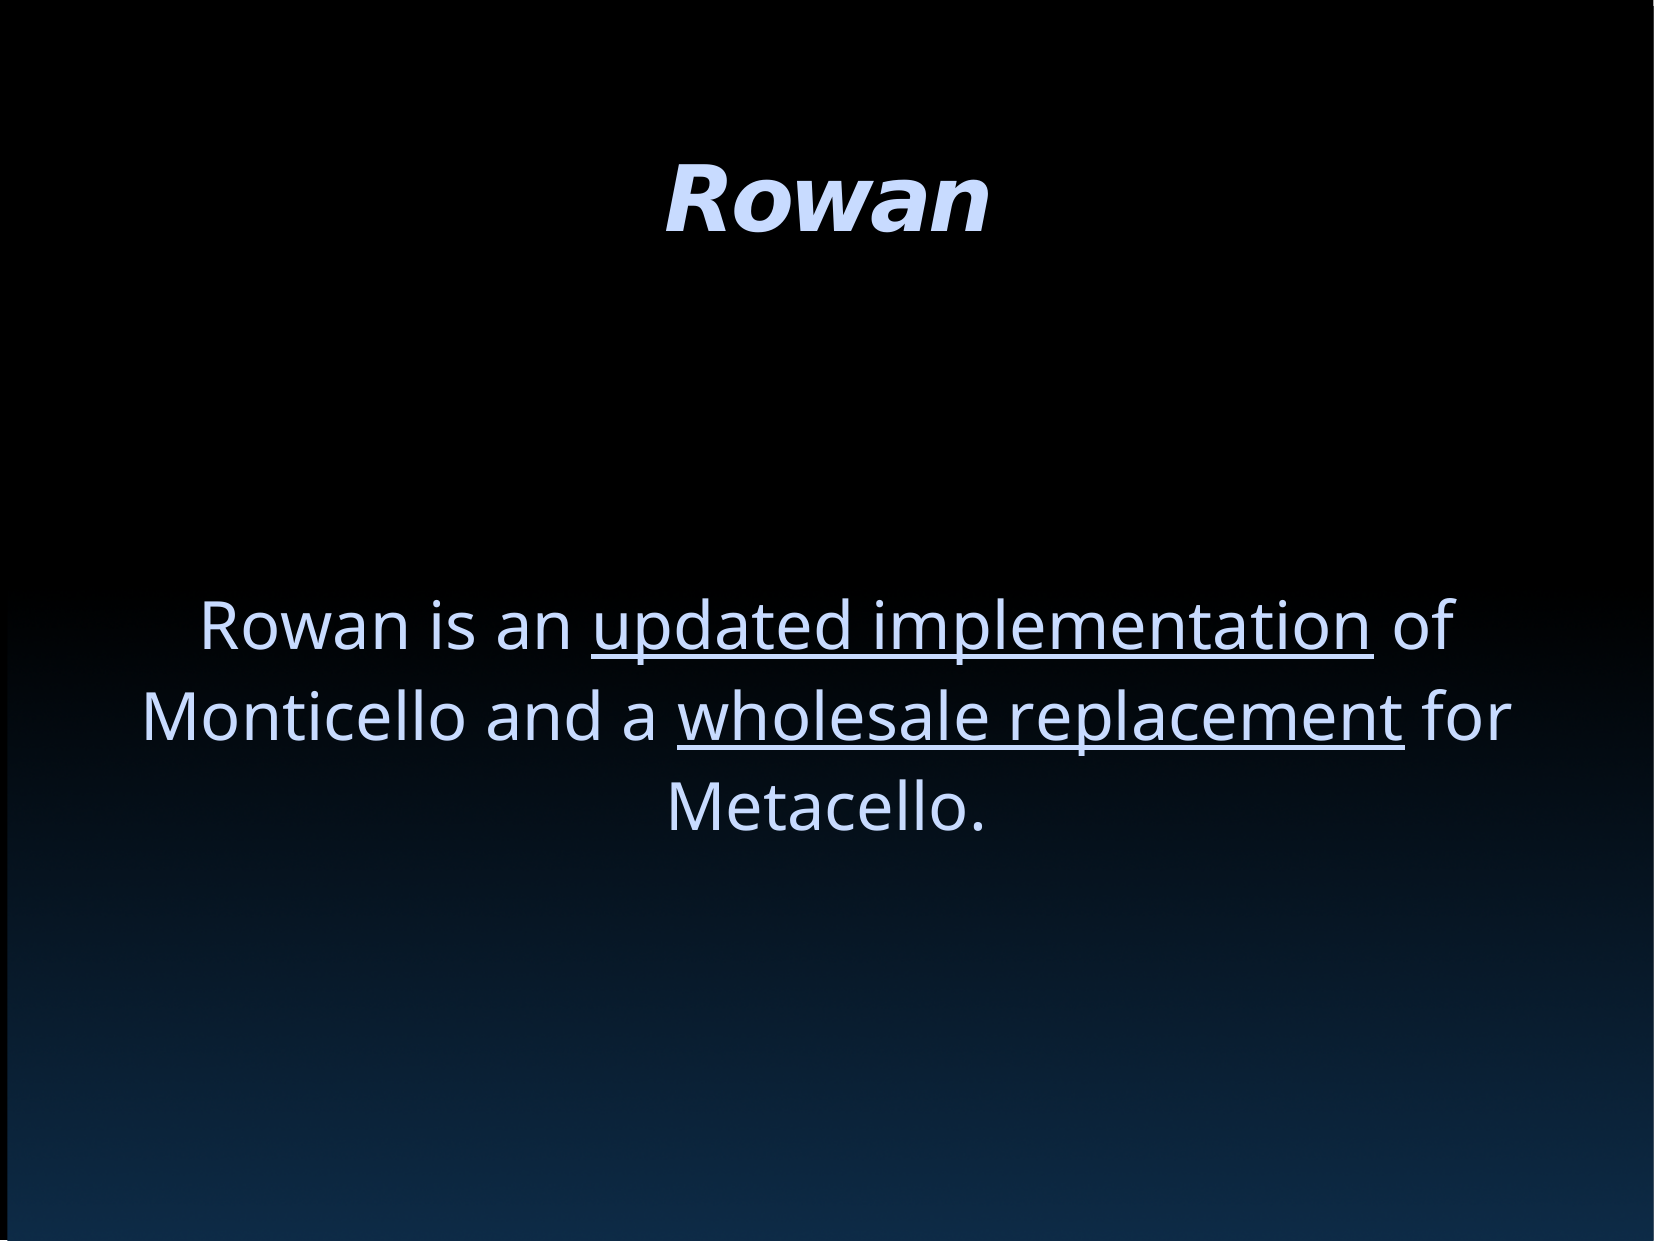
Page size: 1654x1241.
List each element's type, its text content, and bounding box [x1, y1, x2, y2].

title Rowan [82, 96, 1576, 304]
picture [7, 6, 1654, 1241]
subtitle Rowan is an updated implementation of Monticello and a wholesale replacement for Metacello. [82, 374, 1571, 1054]
